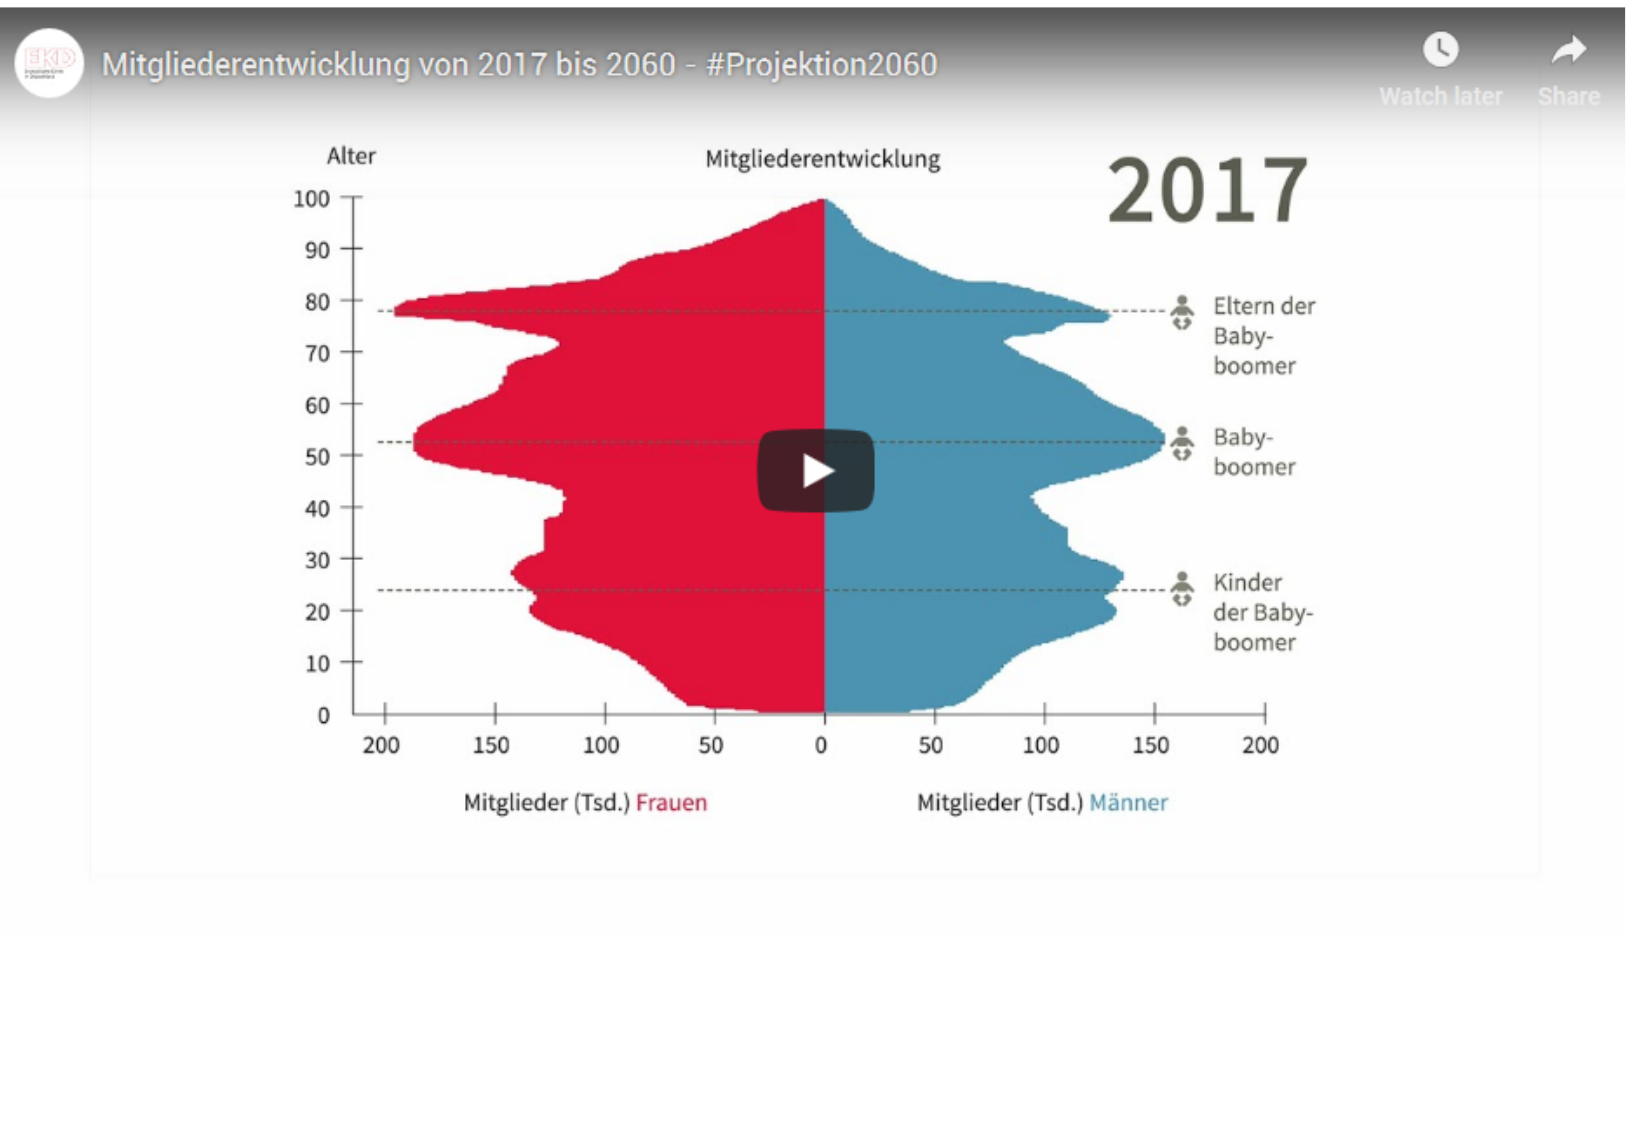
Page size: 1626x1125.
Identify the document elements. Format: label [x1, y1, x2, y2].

picture [0, 0, 1626, 978]
